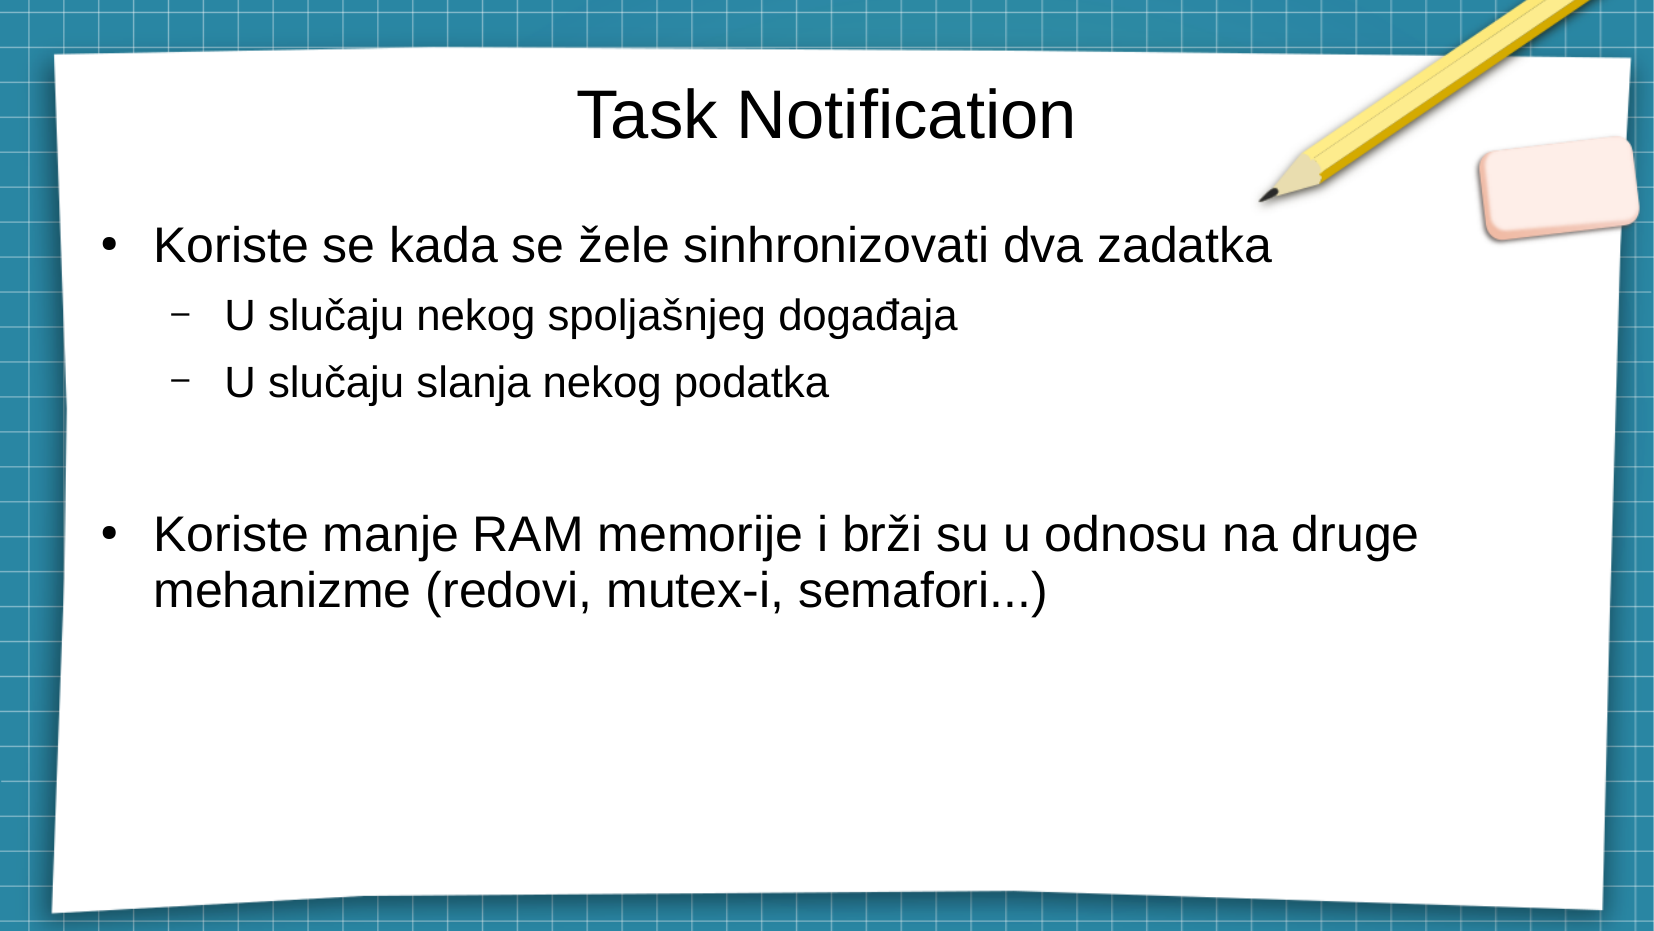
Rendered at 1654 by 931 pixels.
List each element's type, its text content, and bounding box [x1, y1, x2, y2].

title Task Notification [82, 37, 1571, 193]
picture [0, 0, 1654, 931]
list Koriste se kada se žele sinhronizovati dva zadatka U slučaju nekog spoljašnjeg događaja U slučaju slanja nekog podatka Koriste manje RAM memorije i brži su u odnosu na druge mehanizme (redovi, mutex-i, semafori...) [82, 217, 1571, 758]
